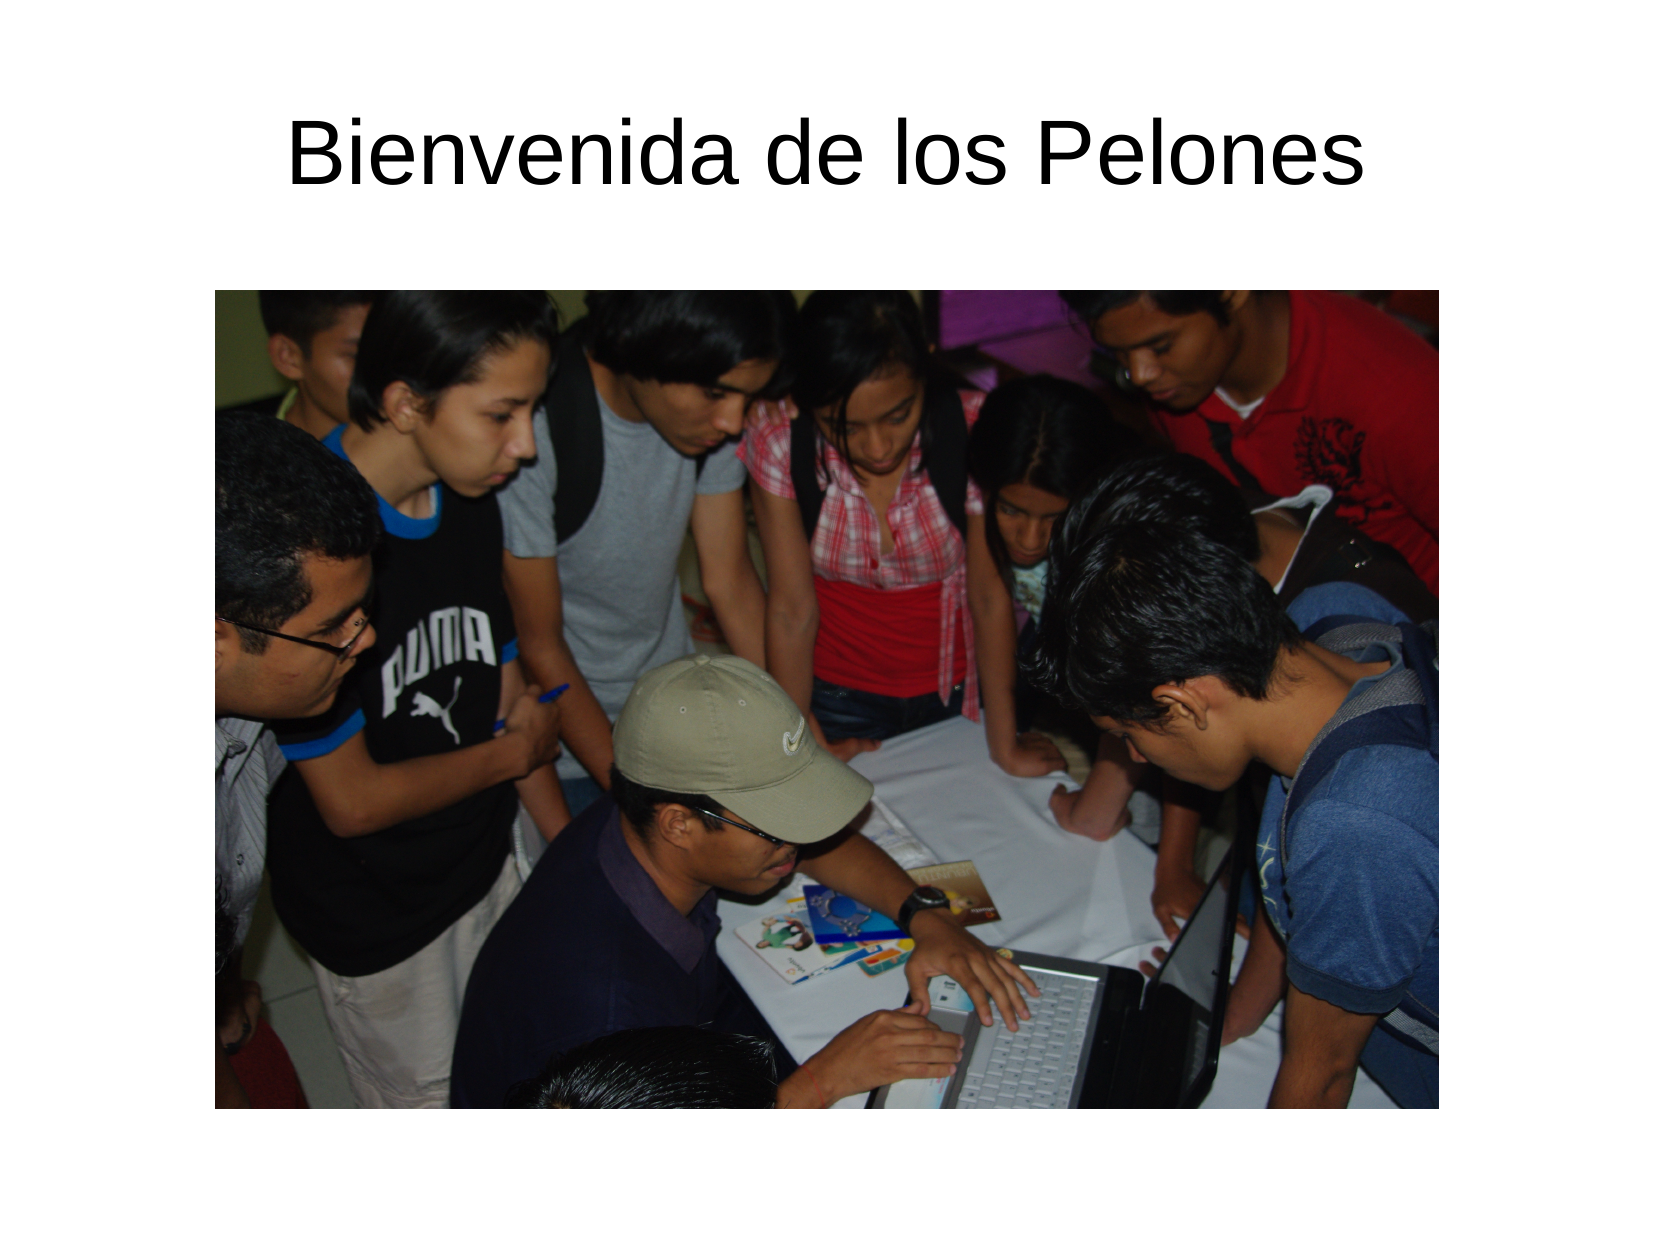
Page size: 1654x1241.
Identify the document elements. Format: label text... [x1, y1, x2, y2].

title Bienvenida de los Pelones [82, 49, 1571, 257]
picture [215, 290, 1439, 1109]
